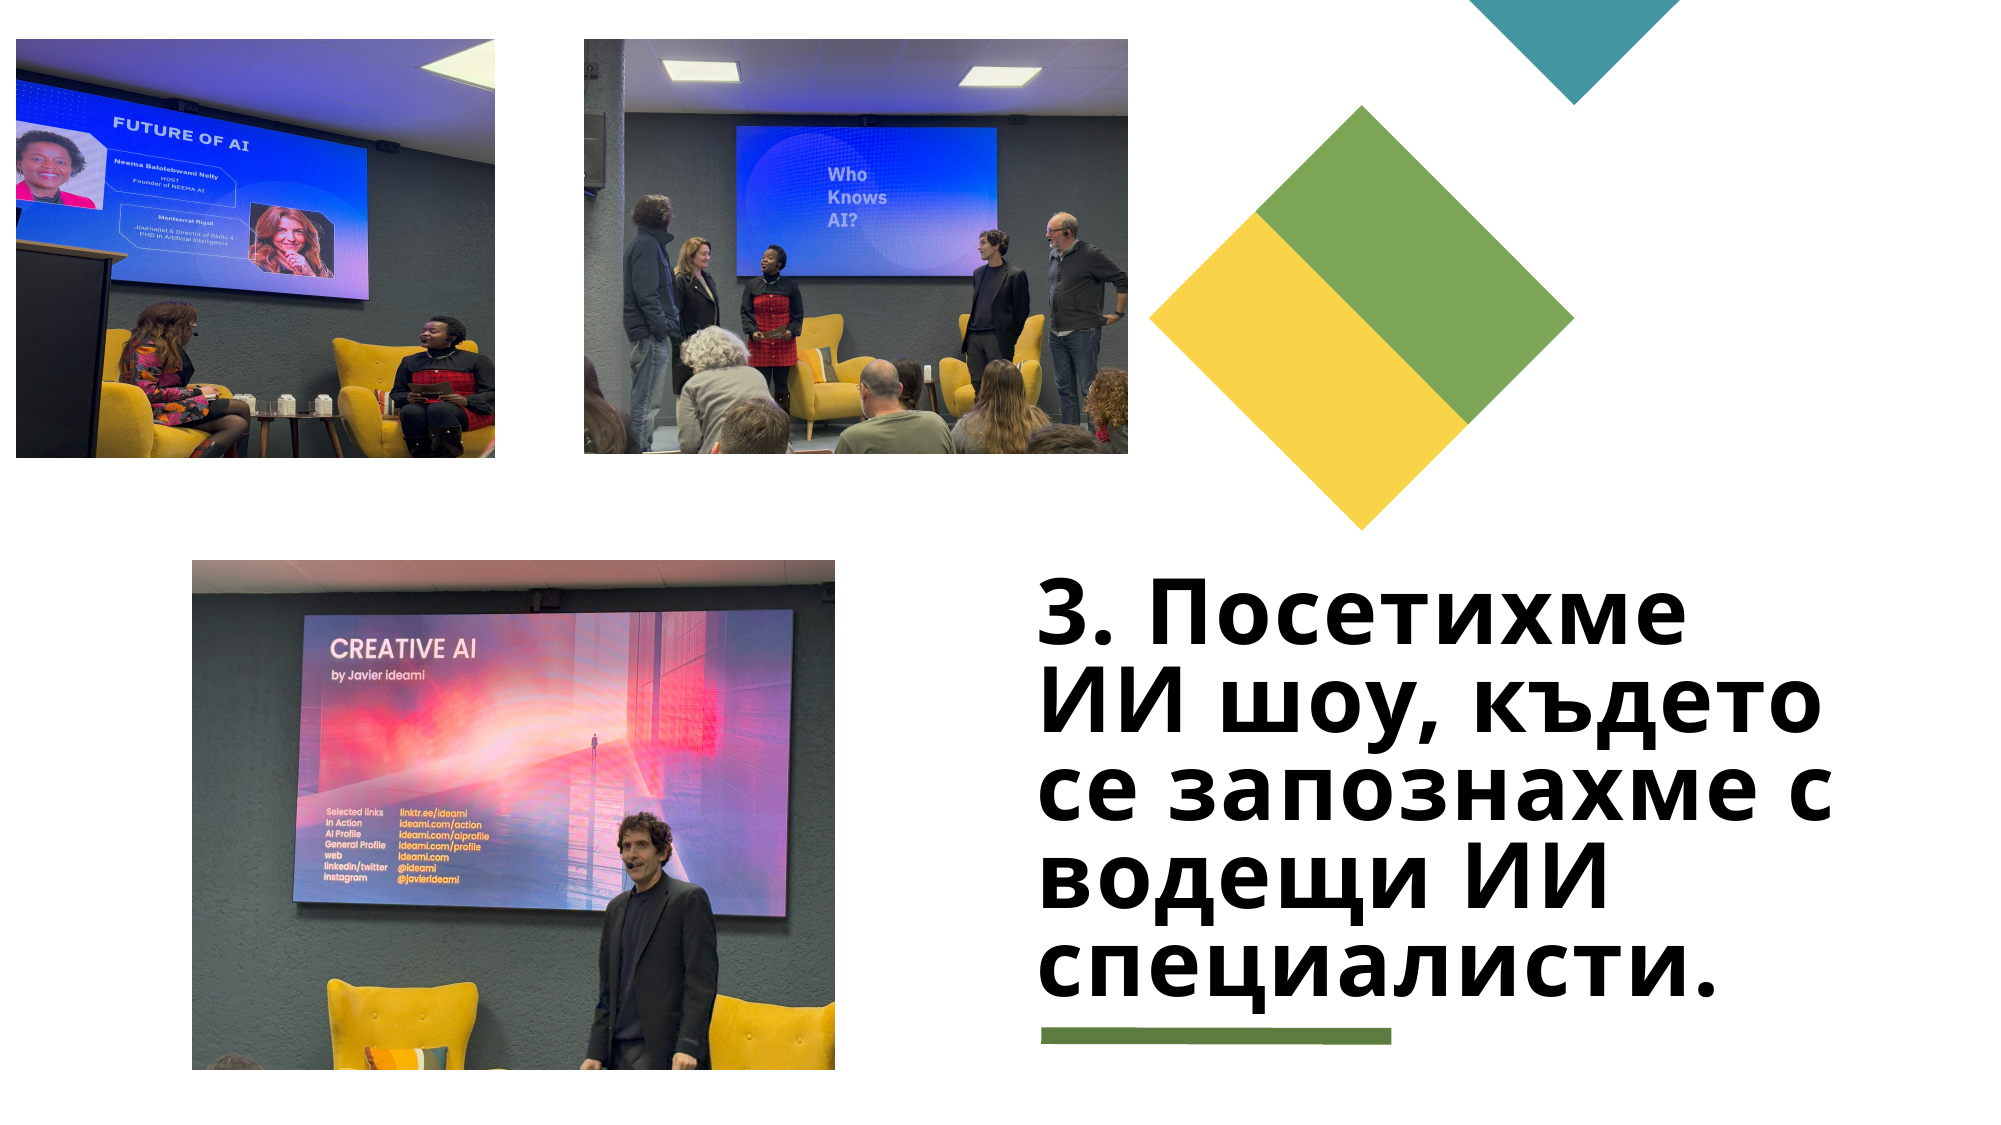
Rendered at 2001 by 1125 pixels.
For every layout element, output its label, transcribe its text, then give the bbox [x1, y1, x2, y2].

picture [192, 560, 835, 1070]
title 3. Посетихме ИИ шоу, където се запознахме с водещи ИИ специалисти. [1036, 574, 1847, 992]
picture [16, 39, 495, 458]
picture [584, 39, 1128, 454]
